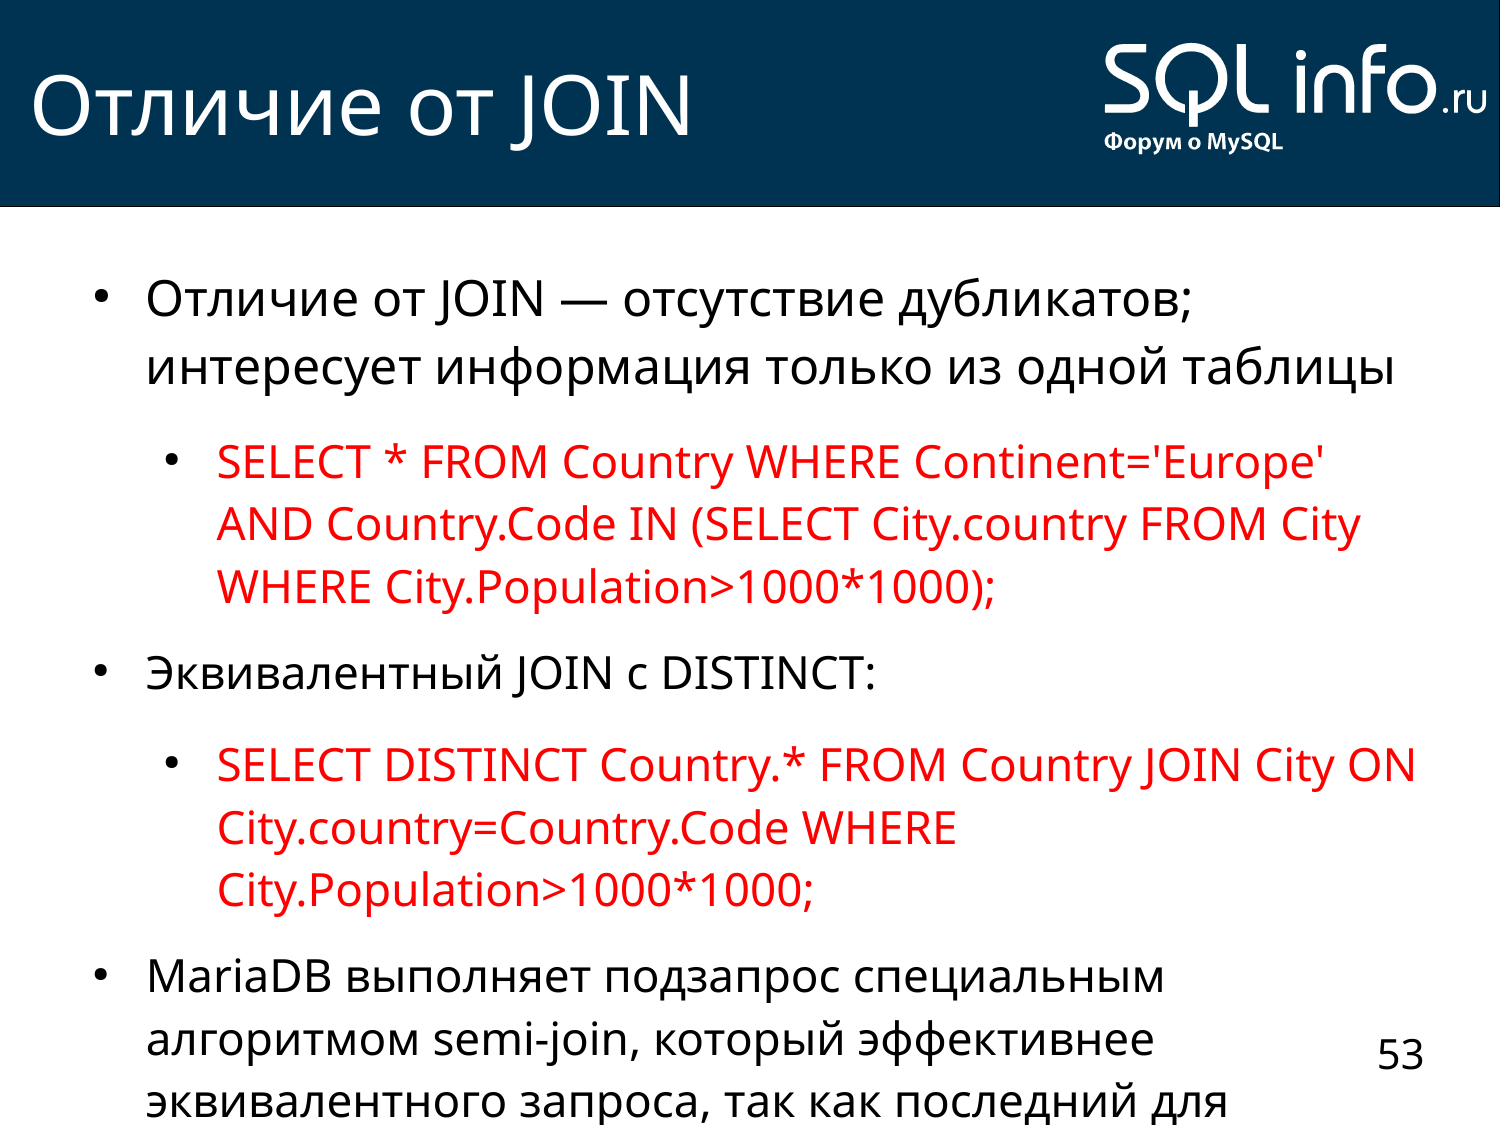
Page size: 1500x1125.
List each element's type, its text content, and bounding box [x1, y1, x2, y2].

title Отличие от JOIN [29, 0, 1093, 207]
list Отличие от JOIN — отсутствие дубликатов; интересует информация только из одной таблицы SELECT * FROM Country WHERE Continent='Europe' AND Country.Code IN (SELECT City.country FROM City WHERE City.Population>1000*1000); Эквивалентный JOIN с DISTINCT: SELECT DISTINCT Country.* FROM Country JOIN City ON City.country=Country.Code WHERE City.Population>1000*1000; MariaDB выполняет подзапрос специальным алгоритмом semi-join, который эффективнее эквивалентного запроса, так как последний для DISTINCT делает группировку результата, а semi-join исключает дубликаты по ходу. [75, 263, 1425, 1093]
picture [1093, 29, 1495, 166]
